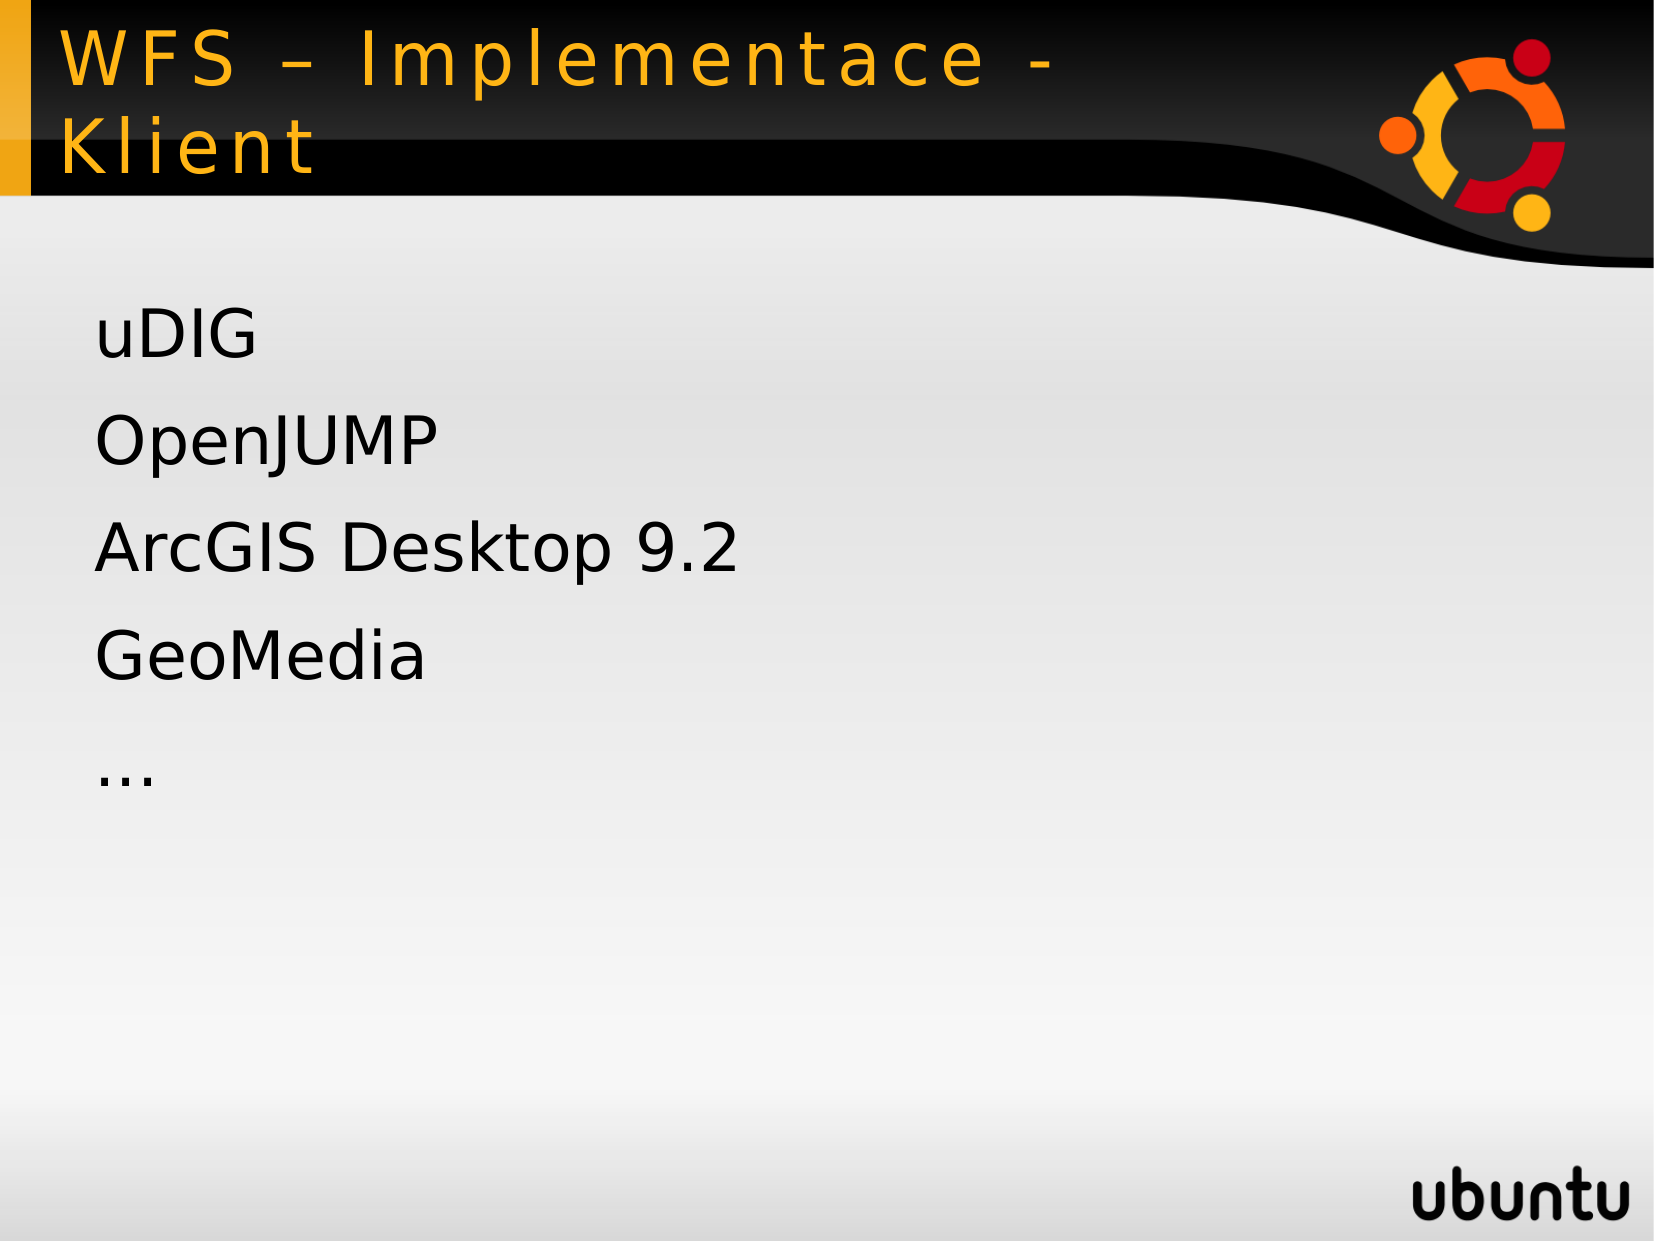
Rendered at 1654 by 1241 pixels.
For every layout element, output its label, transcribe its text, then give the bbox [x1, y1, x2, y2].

picture [0, 0, 1654, 1241]
title WFS – Implementace - Klient [59, 16, 1270, 191]
list uDIG OpenJUMP ArcGIS Desktop 9.2 GeoMedia ... [76, 295, 1565, 1114]
